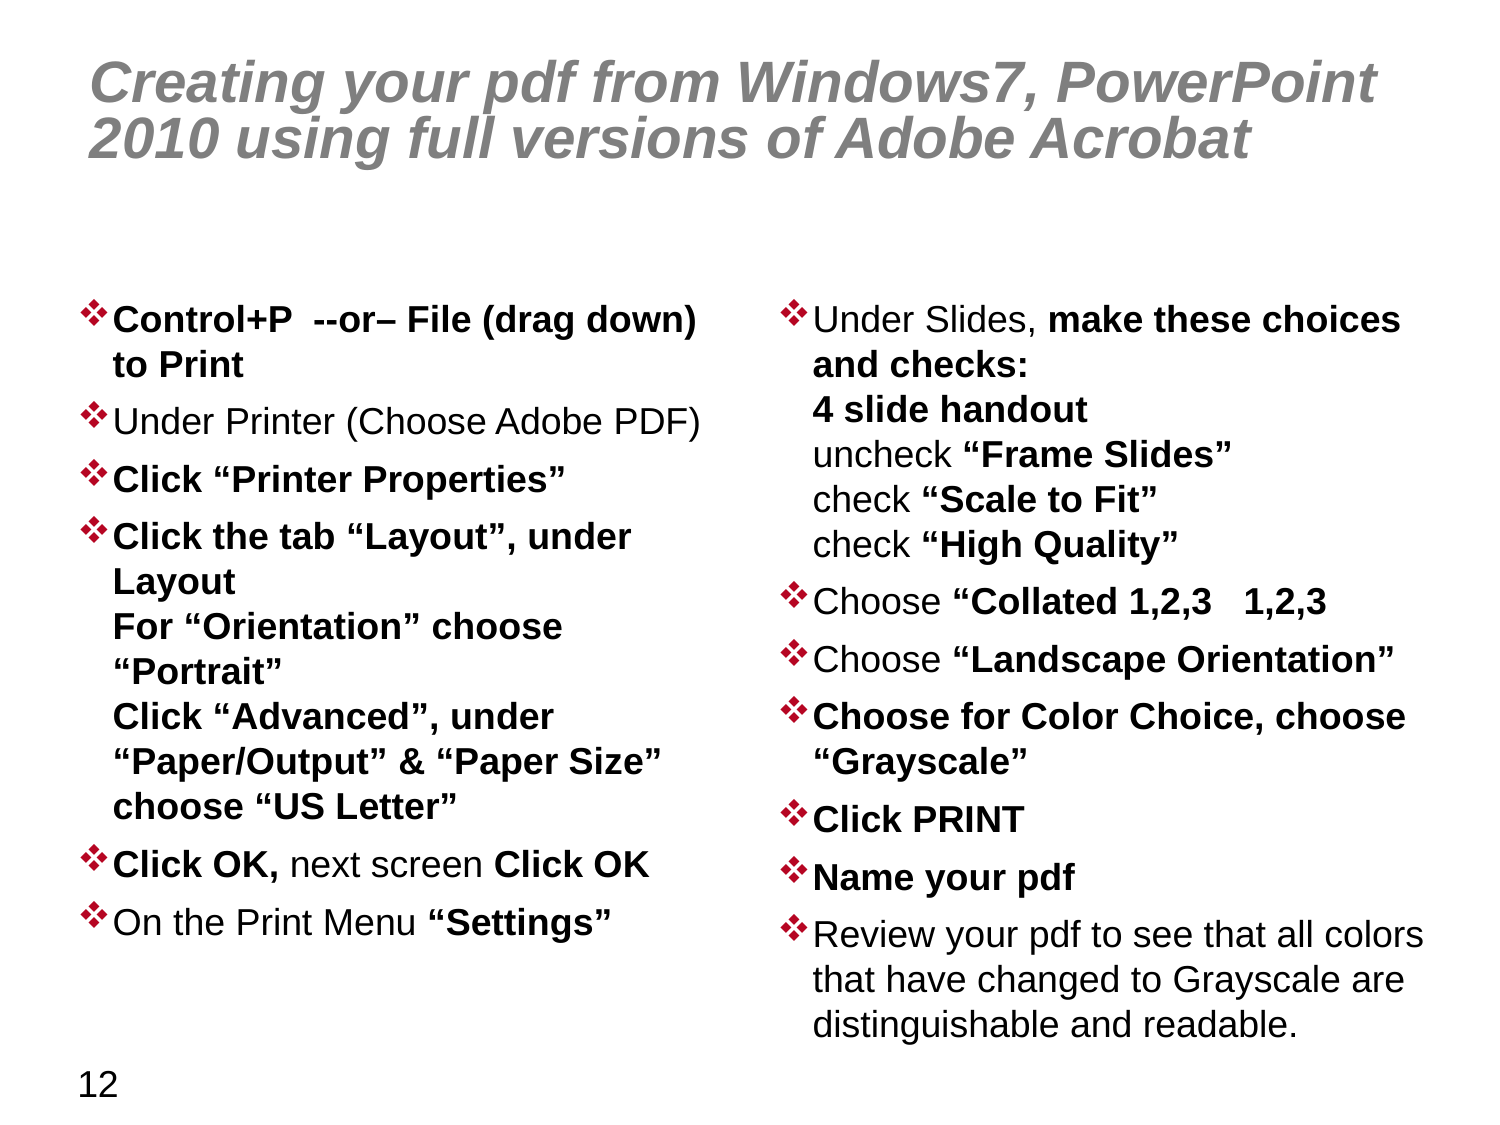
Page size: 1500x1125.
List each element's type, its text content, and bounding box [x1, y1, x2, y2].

text_box Creating your pdf from Windows7, PowerPoint 2010 using full versions of Adobe Acrobat [74, 50, 1425, 250]
text_box Control+P --or– File (drag down) to Print Under Printer (Choose Adobe PDF) Click “Printer Properties” Click the tab “Layout”, under Layout For “Orientation” choose “Portrait” Click “Advanced”, under “Paper/Output” & “Paper Size” choose “US Letter” Click OK, next screen Click OK On the Print Menu “Settings” [62, 287, 738, 1075]
text_box <number> [62, 1037, 1463, 1113]
text_box Under Slides, make these choices and checks: 4 slide handout uncheck “Frame Slides” check “Scale to Fit” check “High Quality” Choose “Collated 1,2,3 1,2,3 Choose “Landscape Orientation” Choose for Color Choice, choose “Grayscale” Click PRINT Name your pdf Review your pdf to see that all colors that have changed to Grayscale are distinguishable and readable. [762, 287, 1450, 1100]
